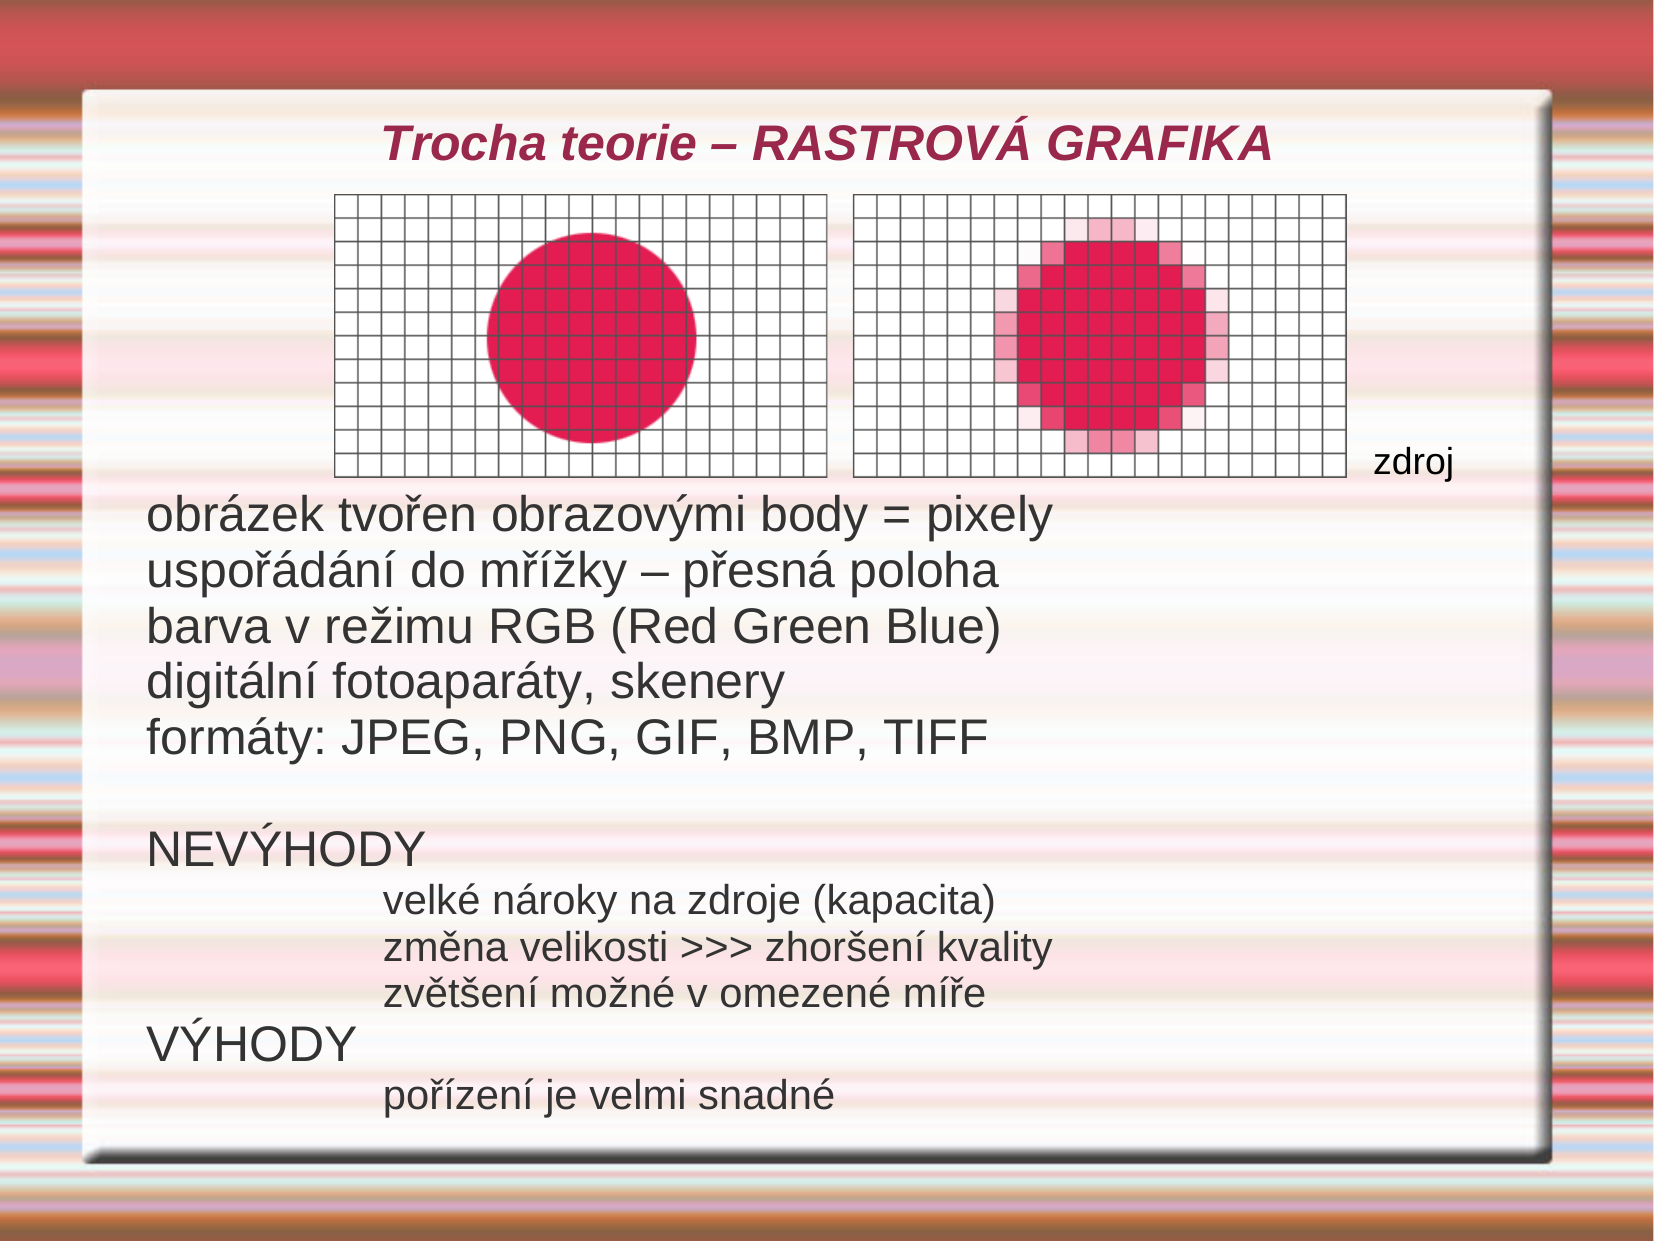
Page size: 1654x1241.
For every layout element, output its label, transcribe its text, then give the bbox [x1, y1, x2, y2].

list obrázek tvořen obrazovými body = pixely uspořádání do mřížky – přesná poloha barva v režimu RGB (Red Green Blue) digitální fotoaparáty, skenery formáty: JPEG, PNG, GIF, BMP, TIFF NEVÝHODY velké nároky na zdroje (kapacita) změna velikosti >>> zhoršení kvality zvětšení možné v omezené míře VÝHODY pořízení je velmi snadné [134, 486, 1516, 1146]
title Trocha teorie – RASTROVÁ GRAFIKA [121, 50, 1534, 237]
text_box zdroj [1358, 433, 1512, 491]
picture [0, 0, 1654, 1241]
